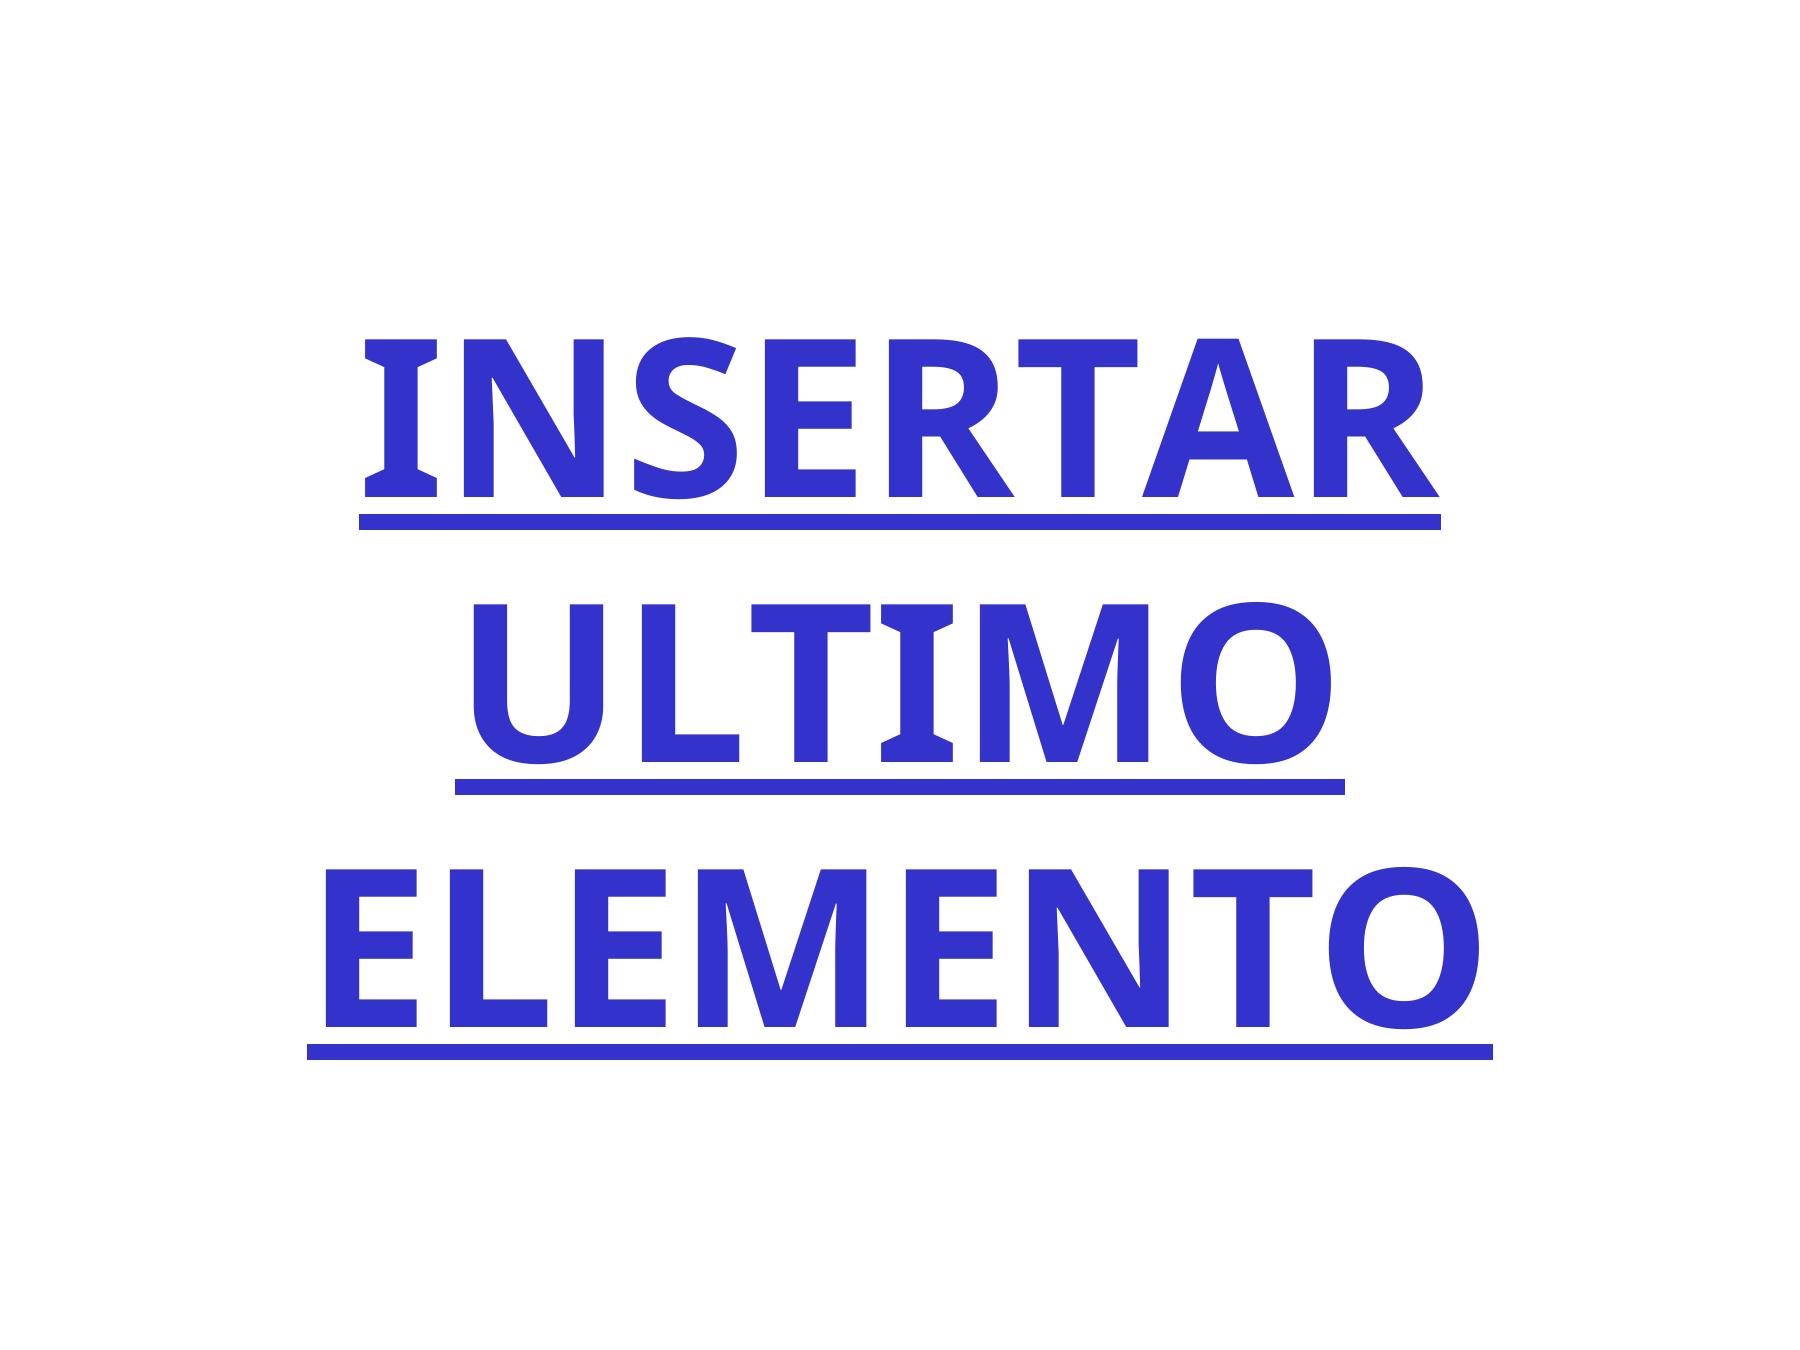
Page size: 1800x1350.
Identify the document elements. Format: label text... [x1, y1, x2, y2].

text_box INSERTAR ULTIMO ELEMENTO [0, 268, 1800, 1082]
